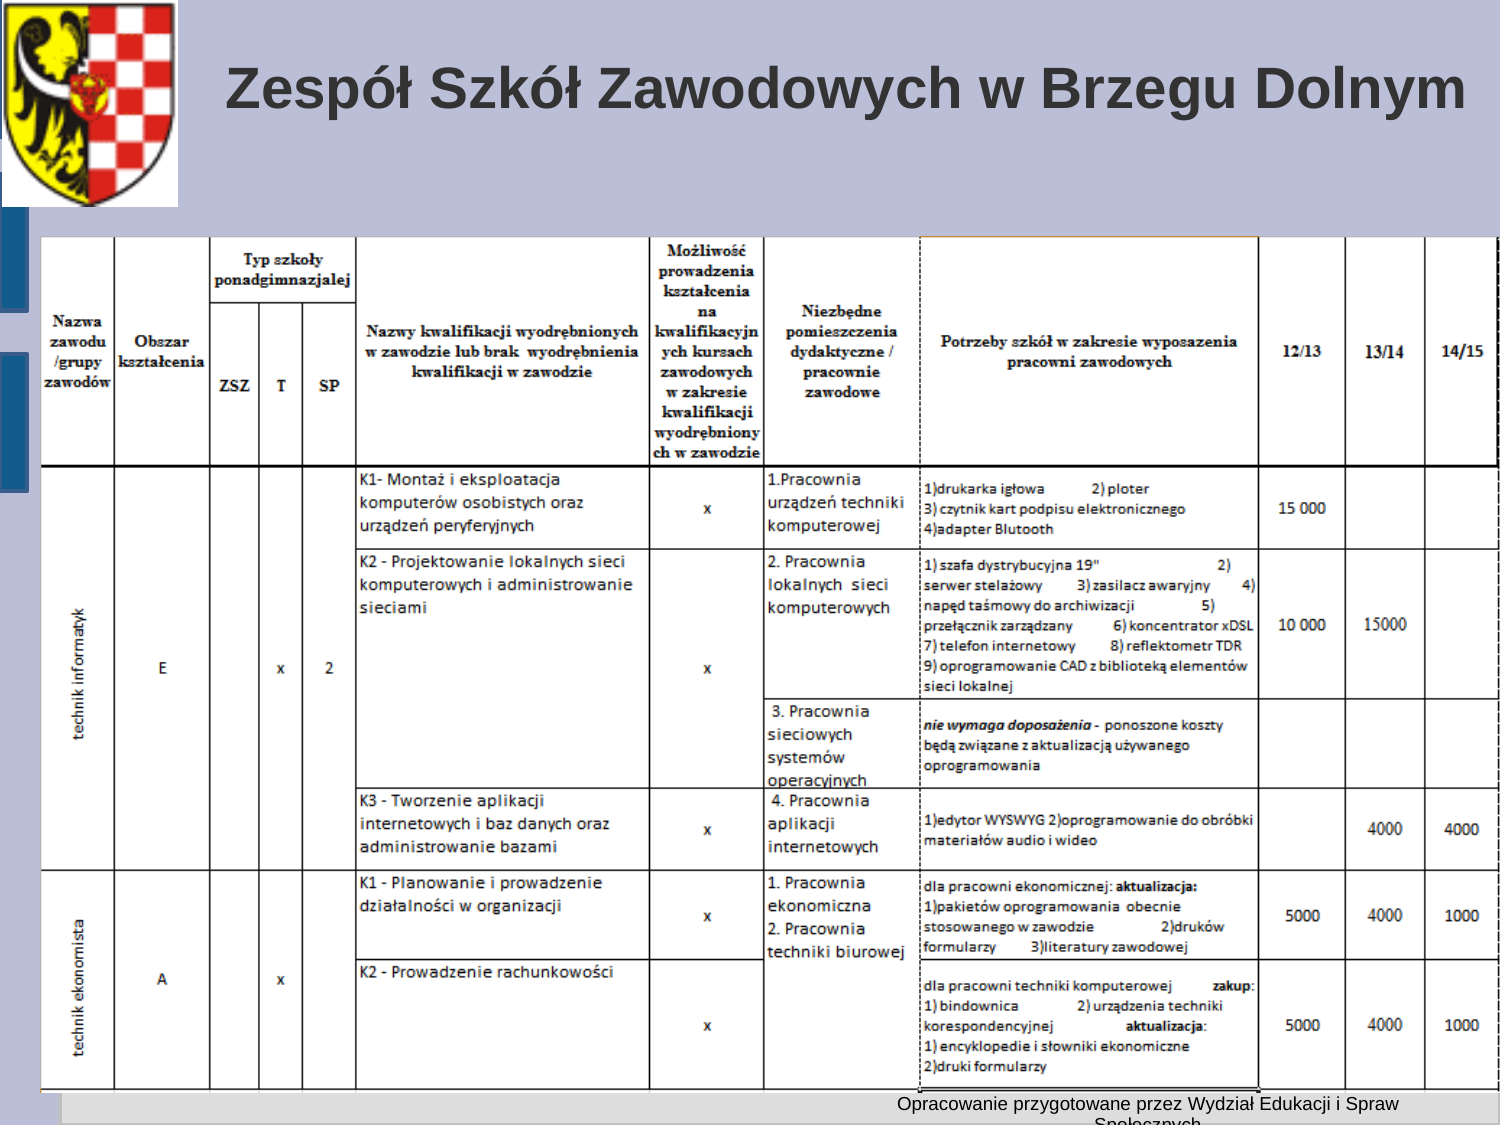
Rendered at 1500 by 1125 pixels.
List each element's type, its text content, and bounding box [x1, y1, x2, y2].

text_box Opracowanie przygotowane przez Wydział Edukacji i Spraw Społecznych [826, 1093, 1469, 1123]
chart [40, 236, 1500, 1093]
picture [2, 0, 178, 207]
title Zespół Szkół Zawodowych w Brzegu Dolnym [206, 29, 1488, 148]
